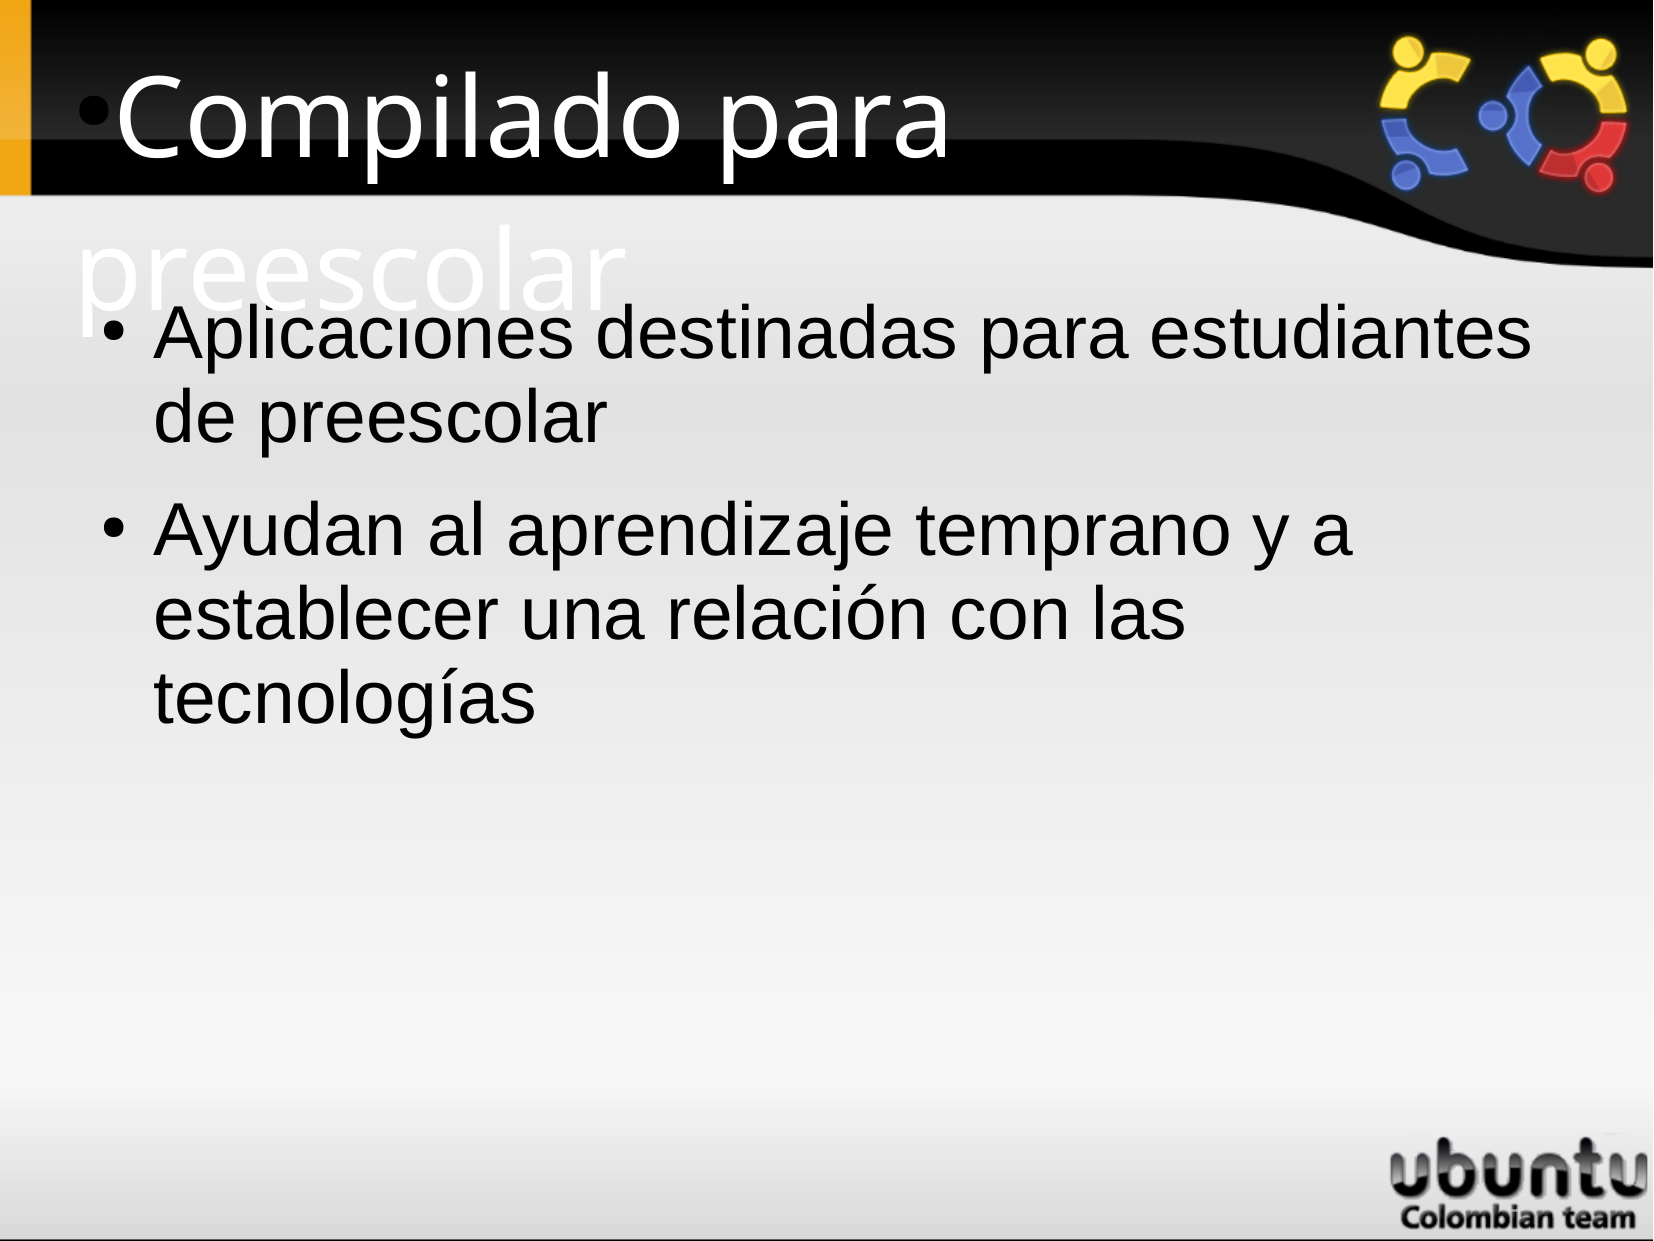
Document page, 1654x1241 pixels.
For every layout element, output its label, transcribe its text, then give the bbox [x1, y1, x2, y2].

picture [0, 0, 1653, 1241]
text_box Compilado para preescolar [59, 29, 1447, 178]
list Aplicaciones destinadas para estudiantes de preescolar Ayudan al aprendizaje temprano y a establecer una relación con las tecnologías [82, 290, 1571, 1109]
